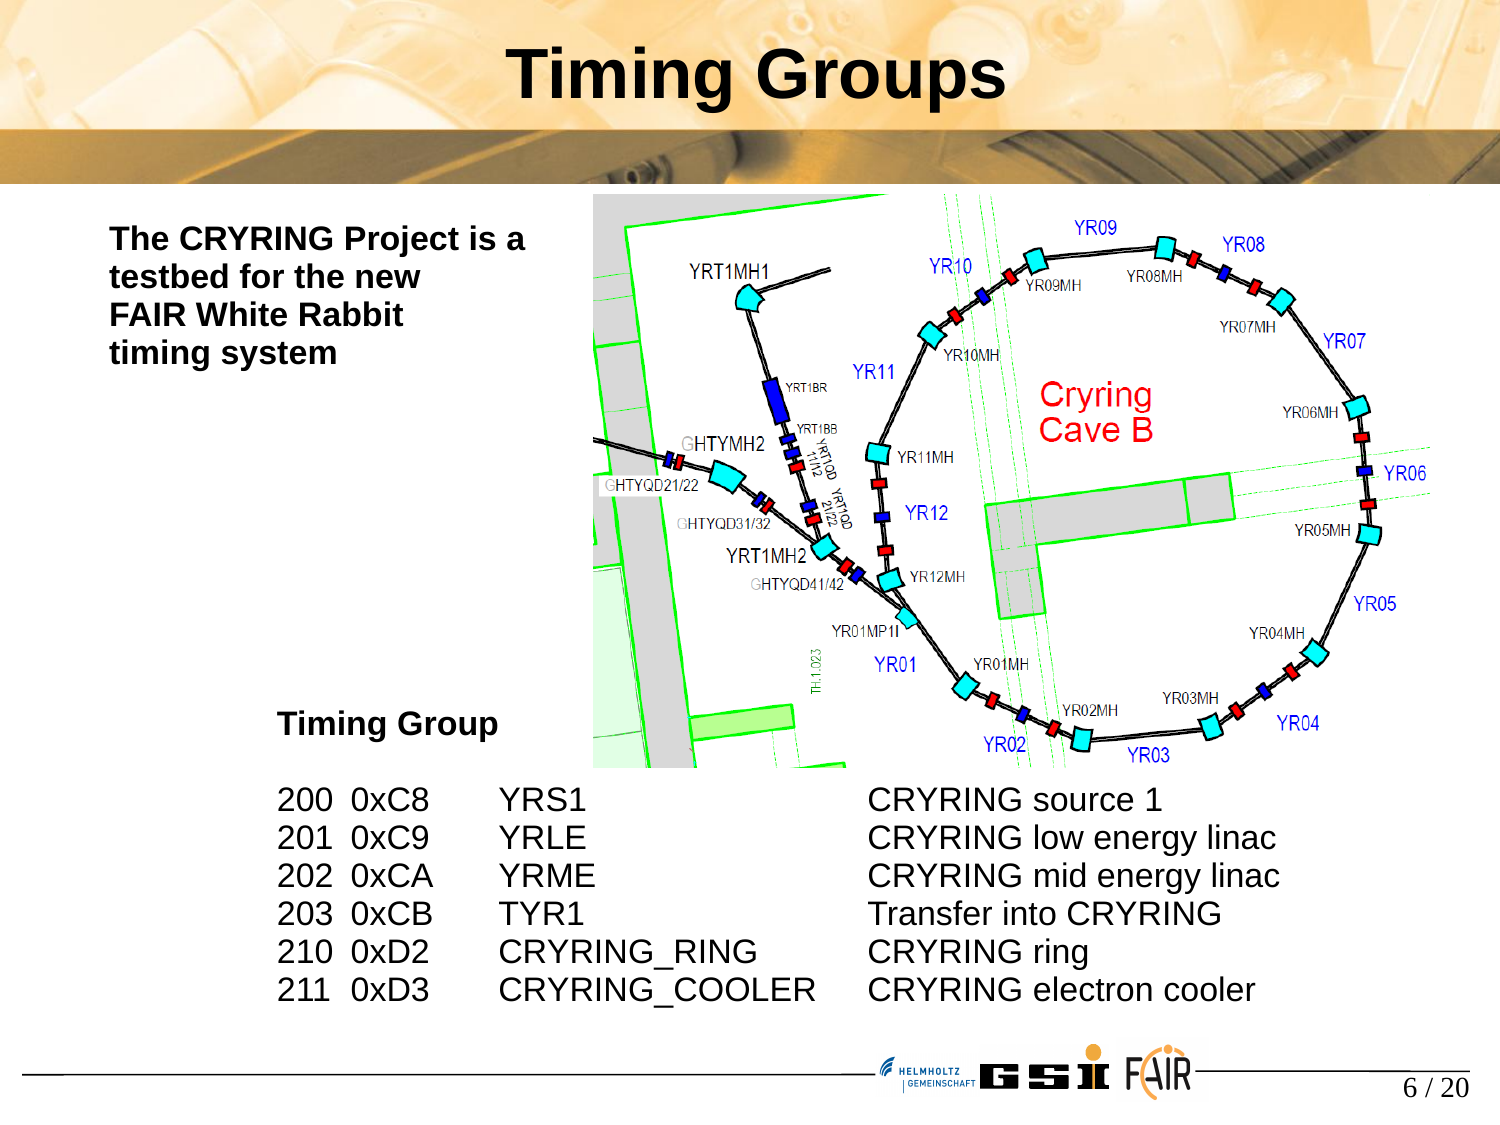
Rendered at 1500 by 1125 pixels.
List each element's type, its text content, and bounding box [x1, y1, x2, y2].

picture [0, 0, 1500, 186]
title Timing Groups [153, 0, 1360, 161]
text_box Timing Group 200 0xC8 YRS1 CRYRING source 1 201 0xC9 YRLE CRYRING low energy linac 202 0xCA YRME CRYRING mid energy linac 203 0xCB TYR1 Transfer into CRYRING 210 0xD2 CRYRING_RING CRYRING ring 211 0xD3 CRYRING_COOLER CRYRING electron cooler [226, 696, 1335, 1125]
text_box The CRYRING Project is a testbed for the new FAIR White Rabbit timing system [59, 212, 593, 686]
picture [593, 194, 1430, 768]
